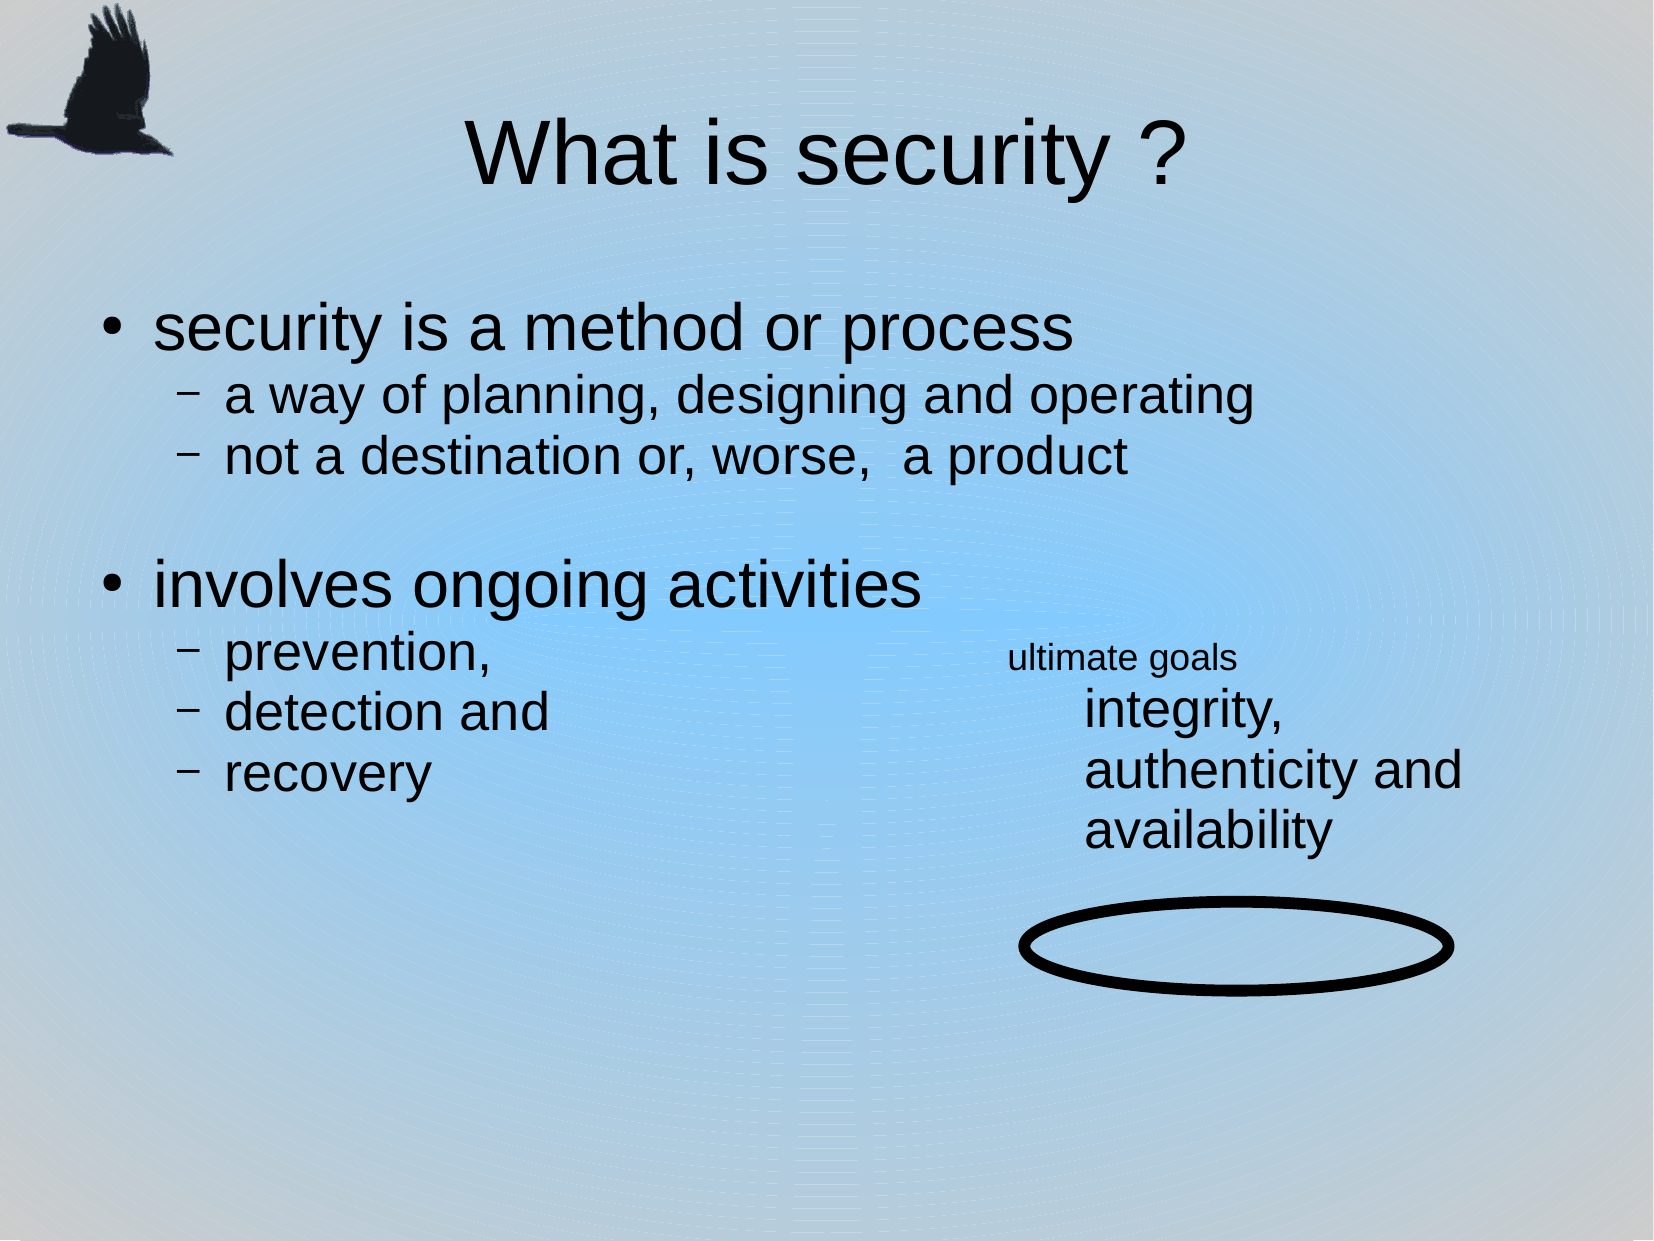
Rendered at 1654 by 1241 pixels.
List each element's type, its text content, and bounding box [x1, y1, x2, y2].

title What is security ? [82, 49, 1571, 257]
list security is a method or process a way of planning, designing and operating not a destination or, worse, a product involves ongoing activities prevention, detection and recovery [82, 290, 1571, 1094]
picture [0, 0, 178, 160]
text_box ultimate goals integrity, authenticity and availability [975, 629, 1634, 986]
